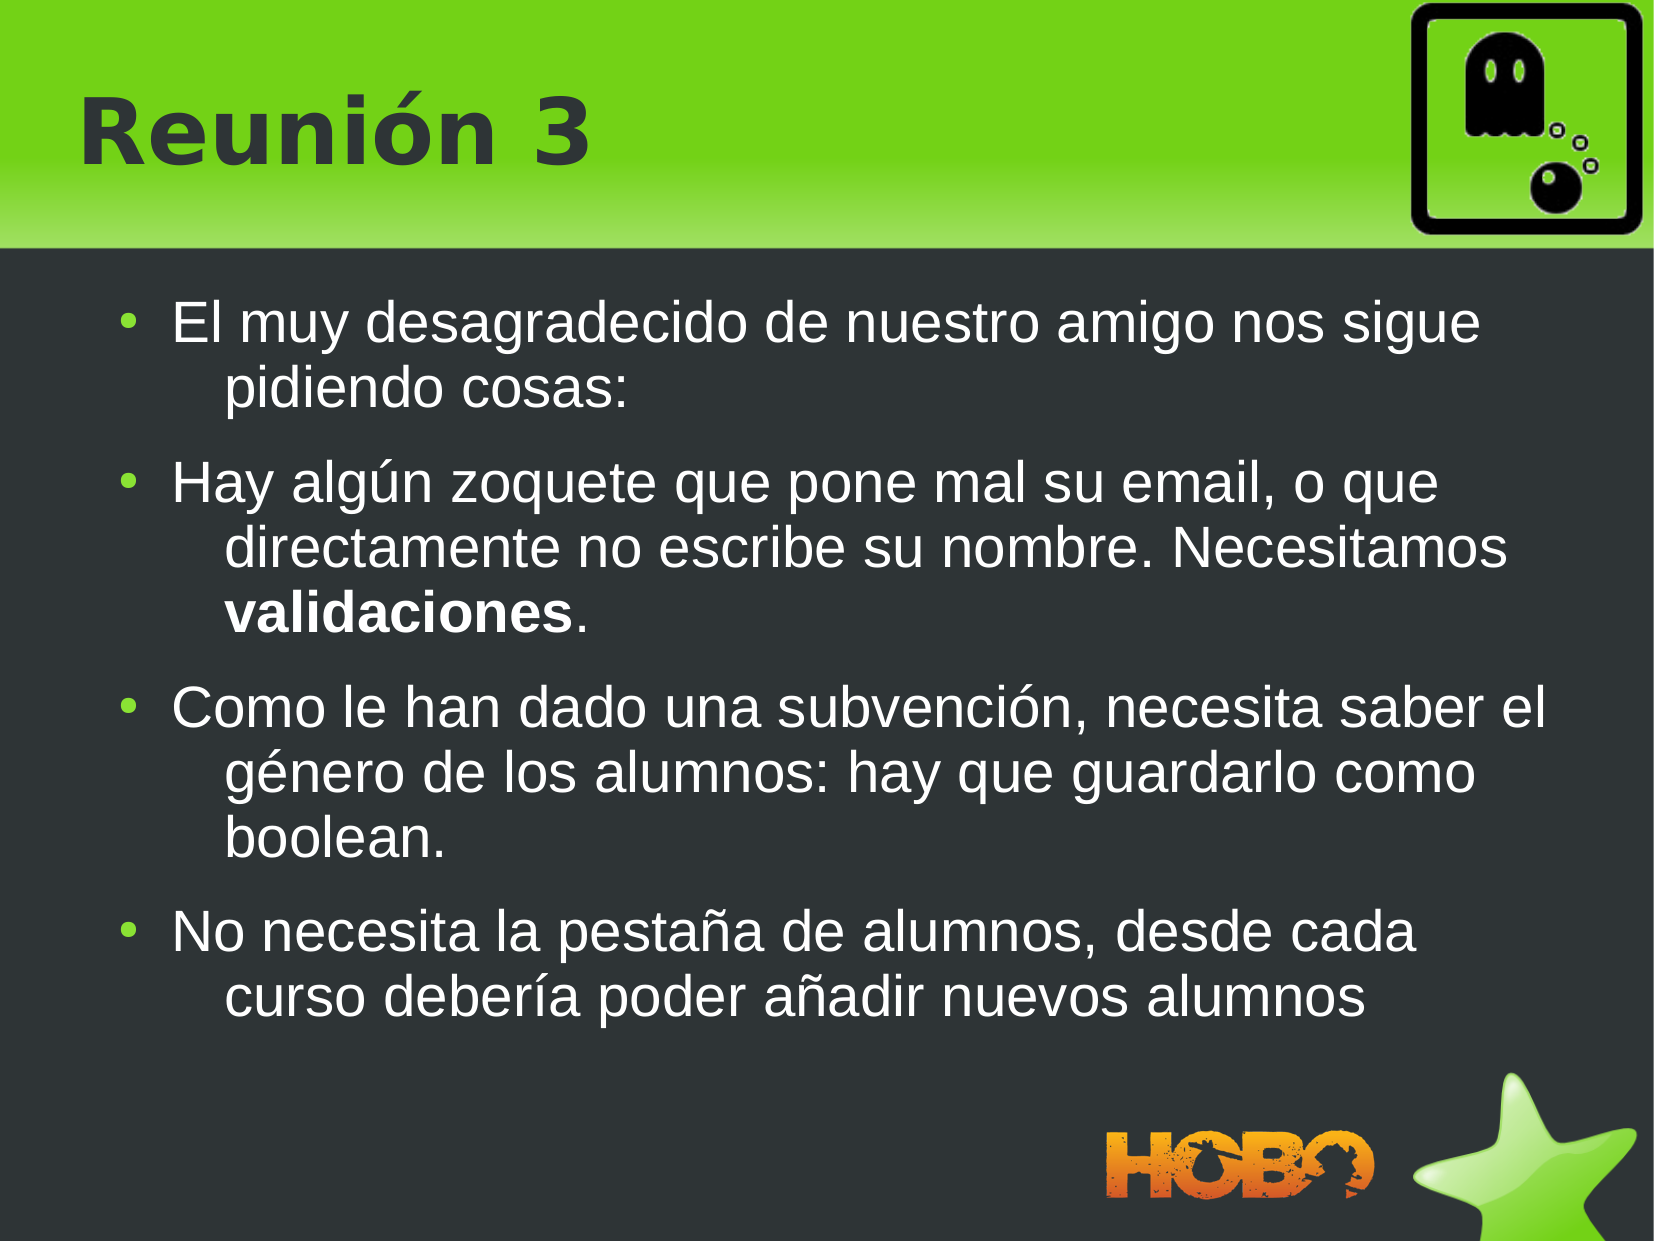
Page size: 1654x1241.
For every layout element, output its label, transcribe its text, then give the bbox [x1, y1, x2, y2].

title Reunión 3 [76, 36, 1565, 229]
picture [0, 0, 1654, 1241]
list El muy desagradecido de nuestro amigo nos sigue pidiendo cosas: Hay algún zoquete que pone mal su email, o que directamente no escribe su nombre. Necesitamos validaciones. Como le han dado una subvención, necesita saber el género de los alumnos: hay que guardarlo como boolean. No necesita la pestaña de alumnos, desde cada curso debería poder añadir nuevos alumnos [82, 290, 1571, 1107]
